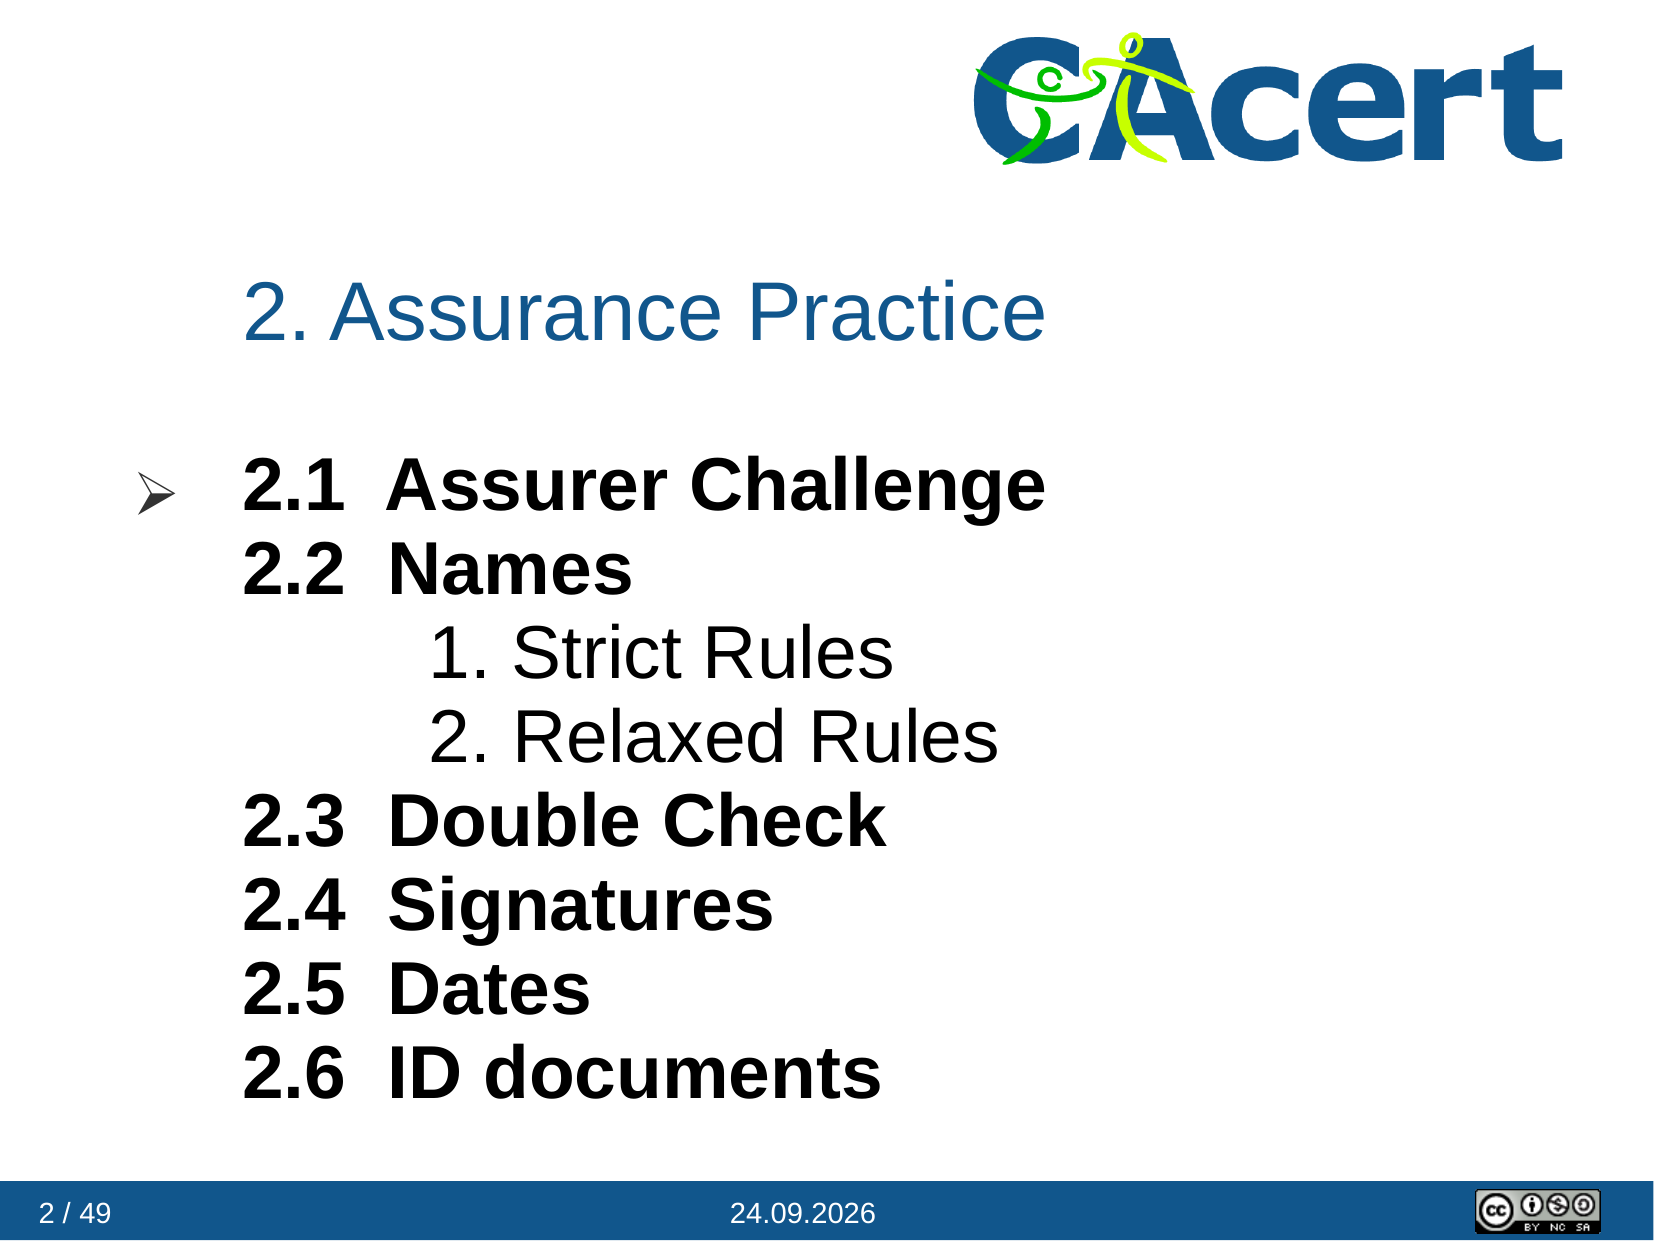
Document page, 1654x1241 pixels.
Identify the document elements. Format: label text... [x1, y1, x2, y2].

picture [1475, 1189, 1601, 1234]
text_box [118, 265, 237, 596]
subtitle 2. Assurance Practice 2.1 Assurer Challenge 2.2 Names 1. Strict Rules 2. Relaxed Rules 2.3 Double Check 2.4 Signatures 2.5 Dates 2.6 ID documents [242, 265, 1565, 1115]
picture [972, 30, 1564, 166]
